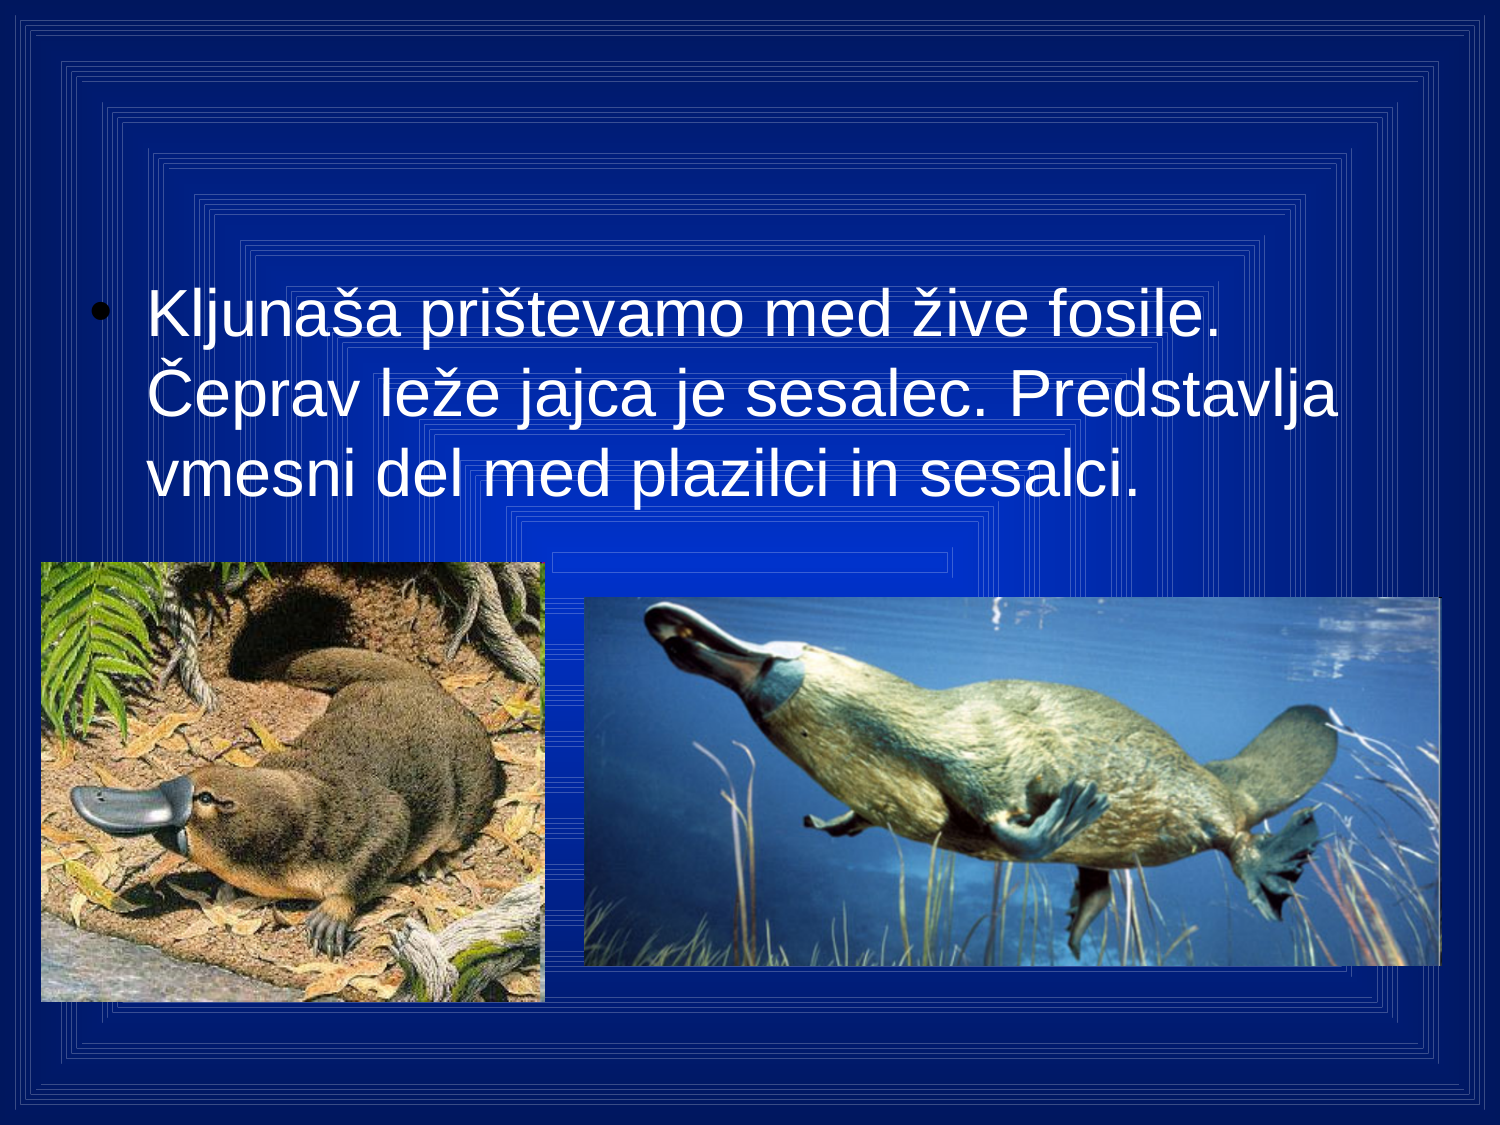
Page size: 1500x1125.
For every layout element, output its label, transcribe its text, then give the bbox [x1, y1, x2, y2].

picture [584, 597, 1442, 966]
list Kljunaša prištevamo med žive fosile. Čeprav leže jajca je sesalec. Predstavlja vmesni del med plazilci in sesalci. [75, 262, 1425, 1005]
picture [41, 562, 545, 1002]
